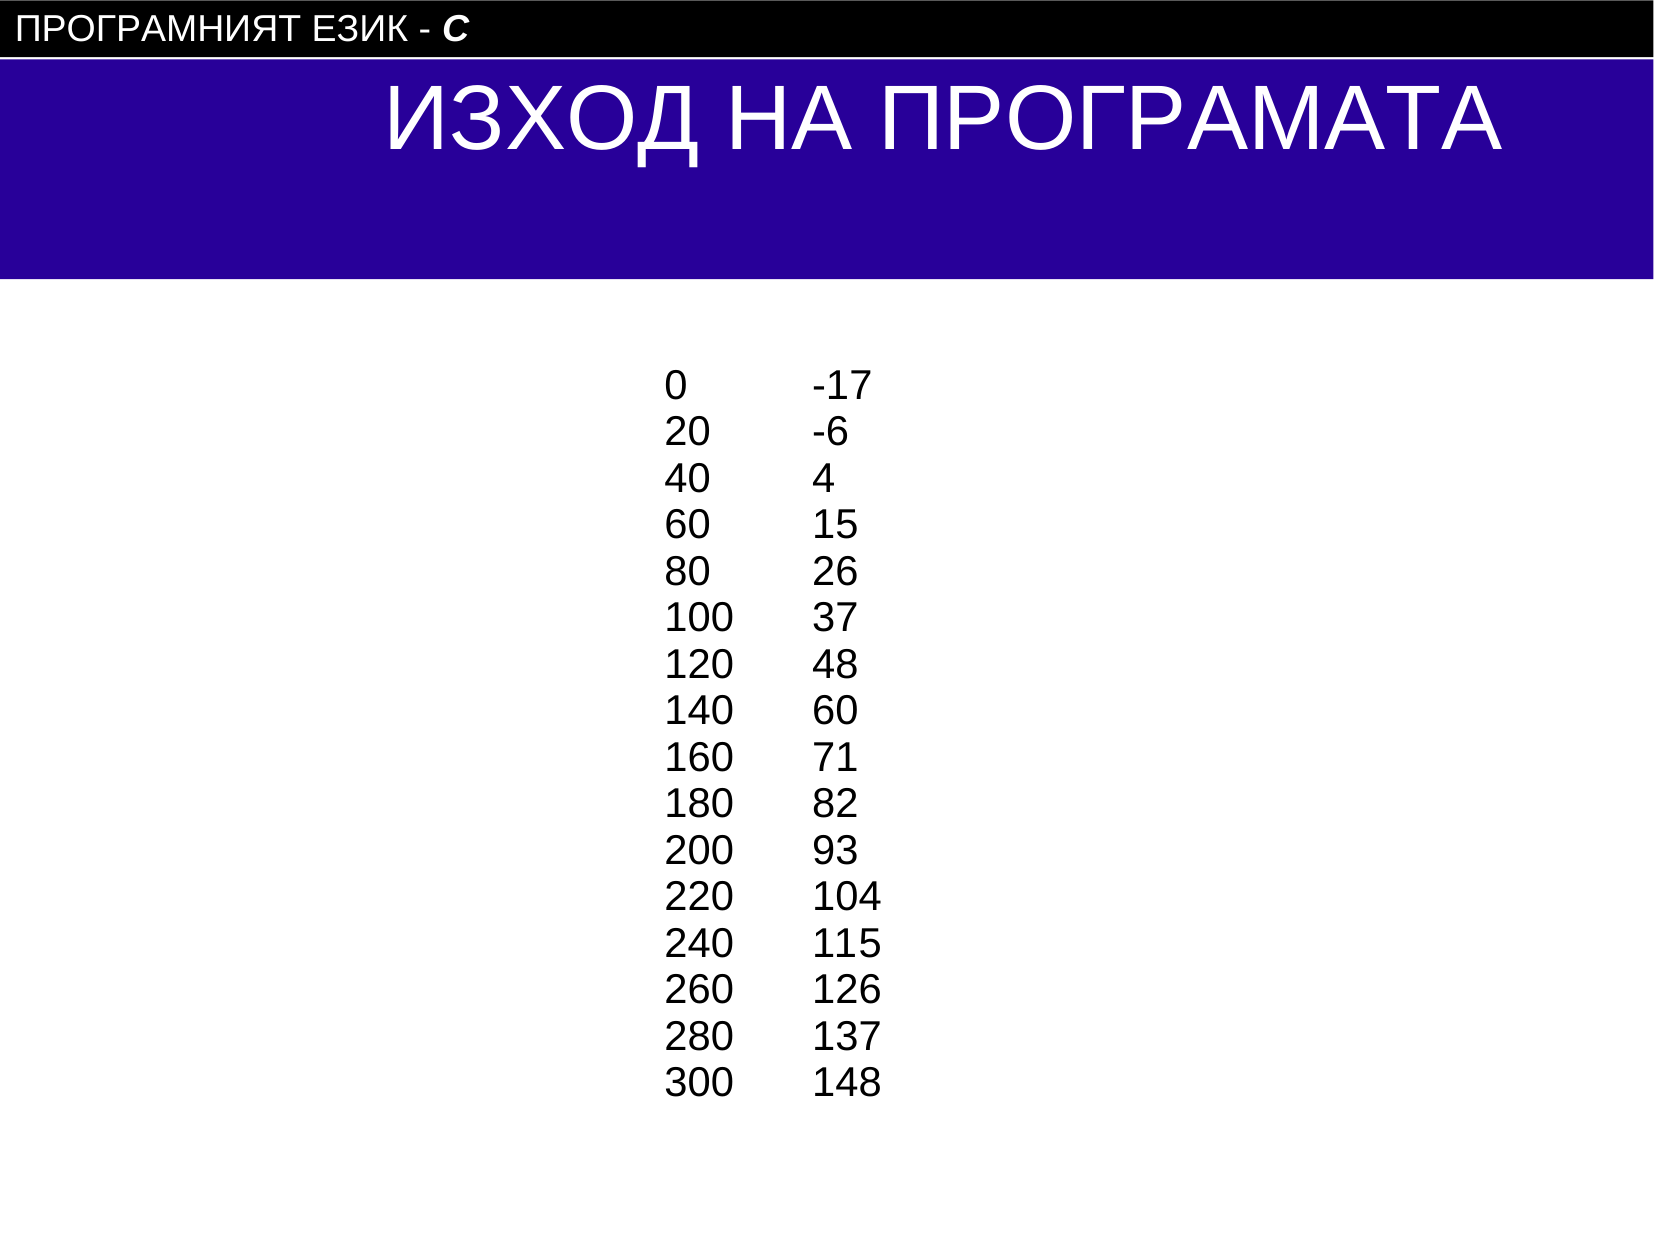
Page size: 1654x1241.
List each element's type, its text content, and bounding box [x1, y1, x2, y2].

text_box 0 -17 20 -6 40 4 60 15 80 26 100 37 120 48 140 60 160 71 180 82 200 93 220 104 240 115 260 126 280 137 300 148 [649, 354, 916, 1113]
text_box ИЗХОД НА ПРОГРАМАТА [0, 59, 1654, 280]
text_box ПРОГРАМНИЯT ЕЗИК - С [0, 0, 1654, 58]
